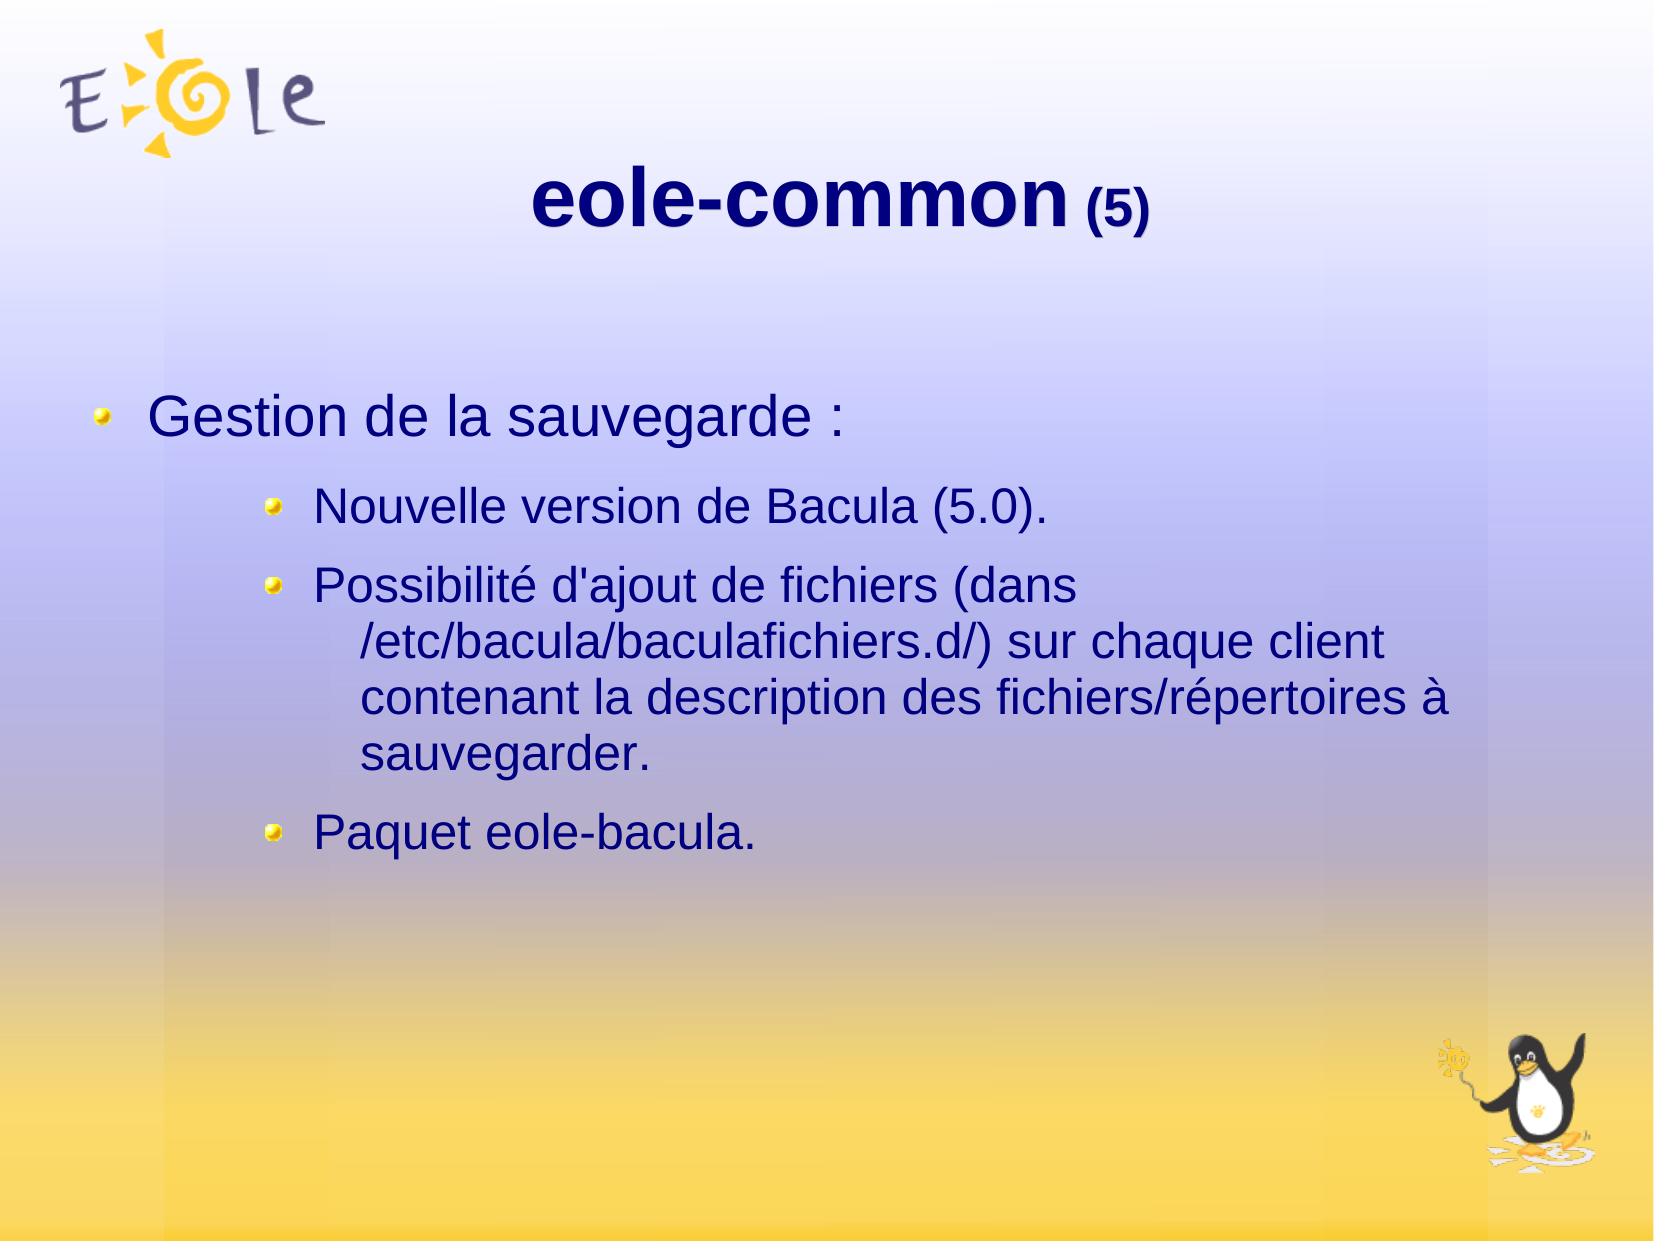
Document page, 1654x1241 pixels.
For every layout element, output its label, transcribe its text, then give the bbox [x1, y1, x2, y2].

picture [0, 0, 1654, 1241]
text_box eole-common (5) [515, 143, 1206, 266]
list Gestion de la sauvegarde : Nouvelle version de Bacula (5.0). Possibilité d'ajout de fichiers (dans /etc/bacula/baculafichiers.d/) sur chaque client contenant la description des fichiers/répertoires à sauvegarder. Paquet eole-bacula. [76, 383, 1565, 1203]
